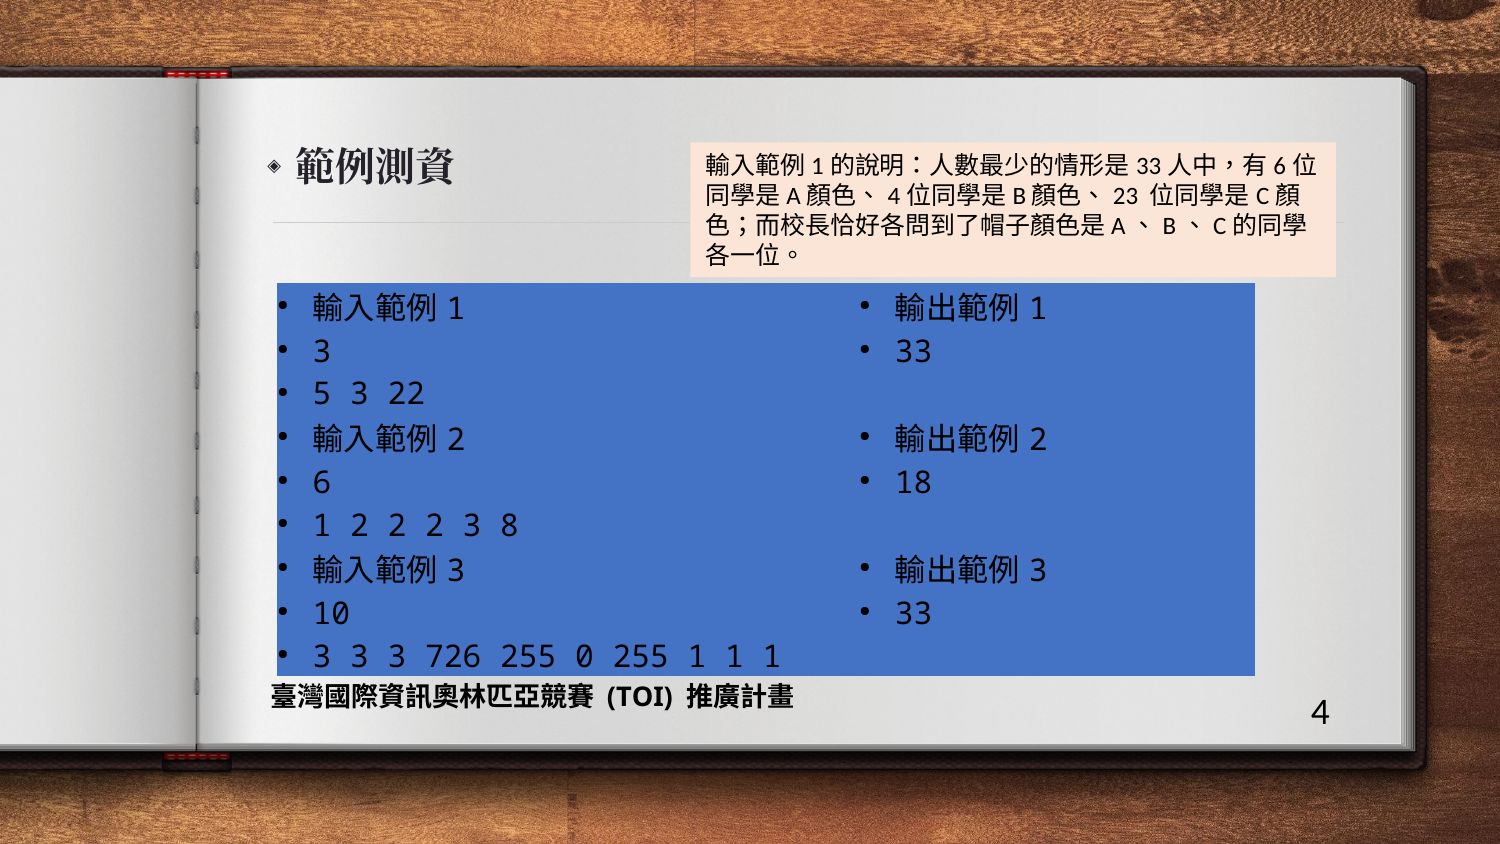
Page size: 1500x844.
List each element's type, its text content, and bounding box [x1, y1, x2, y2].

text_box [1295, 672, 1386, 737]
table_cell 輸入範例3 10 3 3 3 726 255 0 255 1 1 1 [277, 545, 859, 676]
table_header 輸出範例1 33 [859, 283, 1255, 414]
list 範例測資 [252, 126, 1194, 205]
table_header 輸入範例1 3 5 3 22 [277, 283, 859, 414]
text_box 輸入範例1的說明：人數最少的情形是33人中，有6位同學是A顏色、4位同學是B顏色、23 位同學是C顏色；而校長恰好各問到了帽子顏色是A、B、C的同學各一位。 [690, 142, 1336, 249]
table_cell 輸出範例2 18 [859, 414, 1255, 545]
table_cell 輸出範例3 33 [859, 545, 1255, 676]
table_cell 輸入範例2 6 1 2 2 2 3 8 [277, 414, 859, 545]
